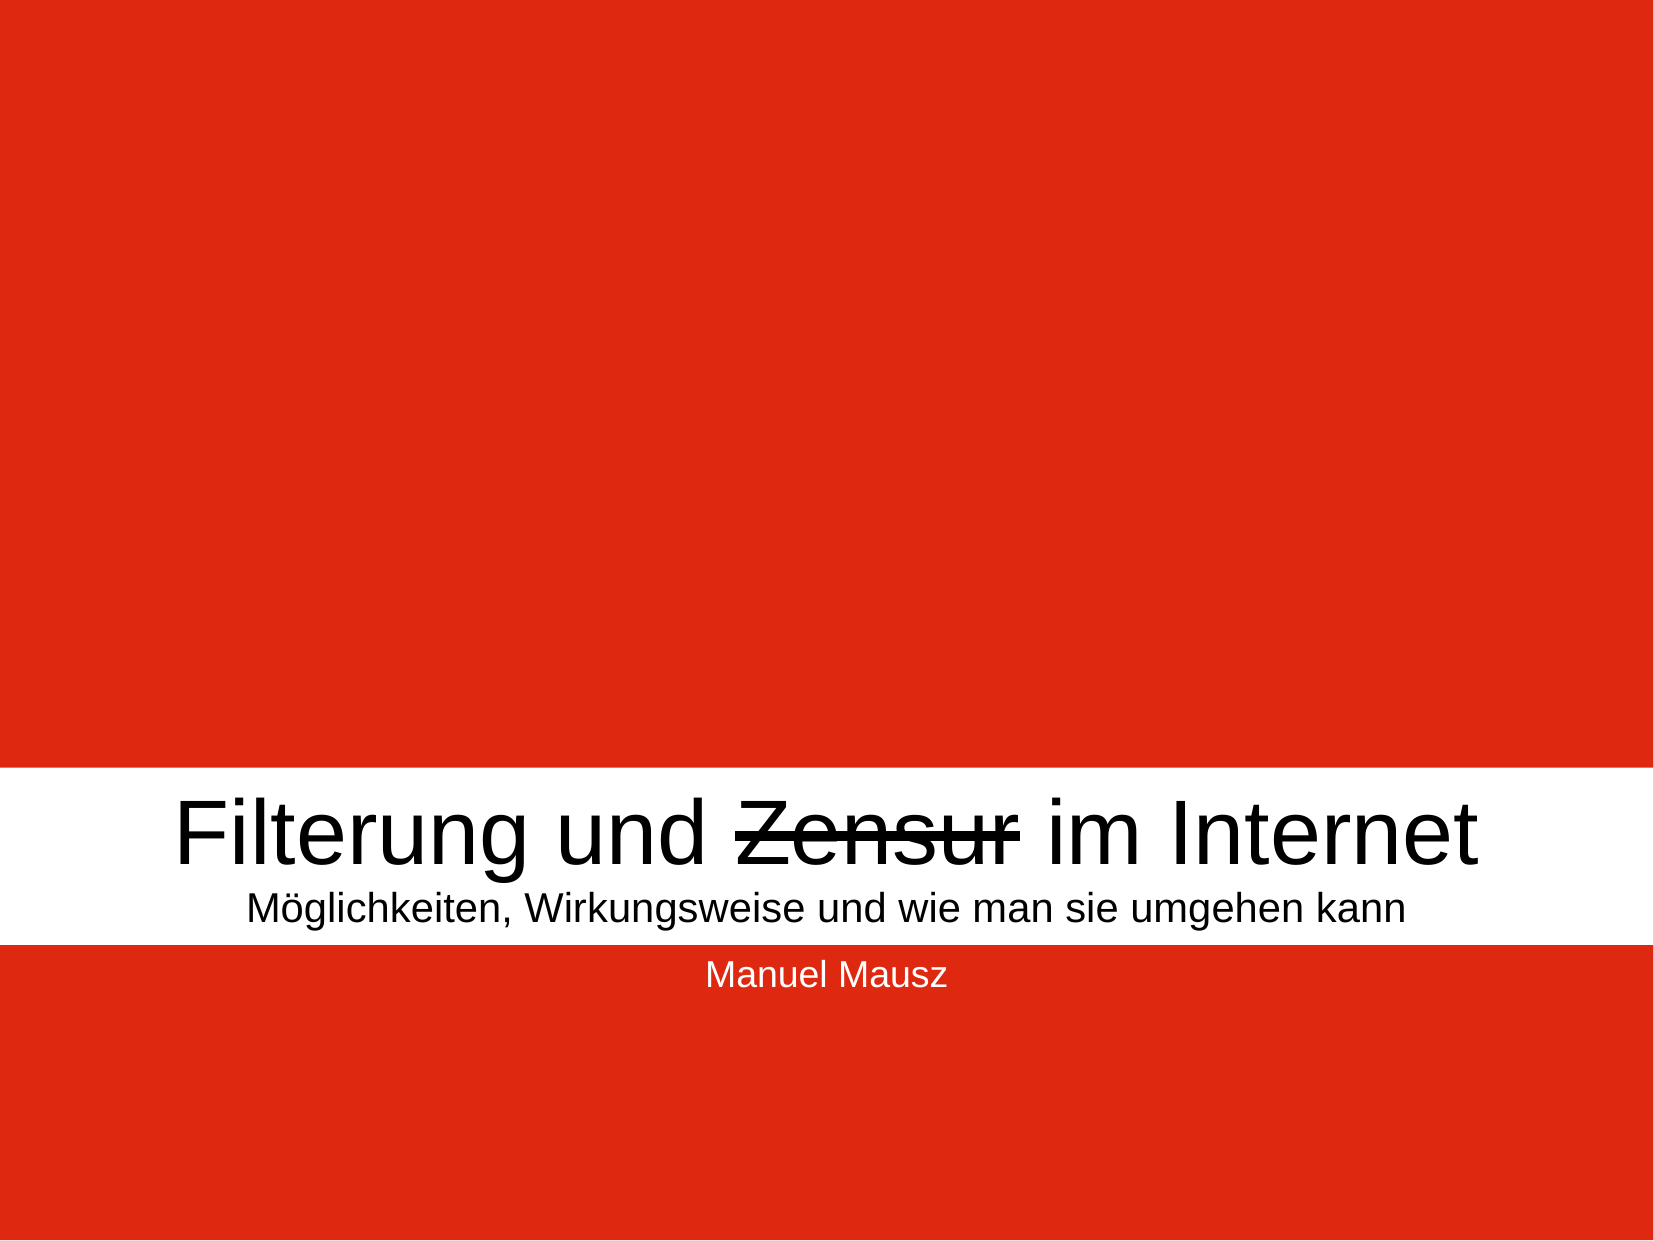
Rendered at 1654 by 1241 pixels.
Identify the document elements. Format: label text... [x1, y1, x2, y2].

text_box Manuel Mausz [29, 945, 1625, 1003]
title Filterung und Zensur im Internet Möglichkeiten, Wirkungsweise und wie man sie umgehen kann [29, 767, 1625, 945]
